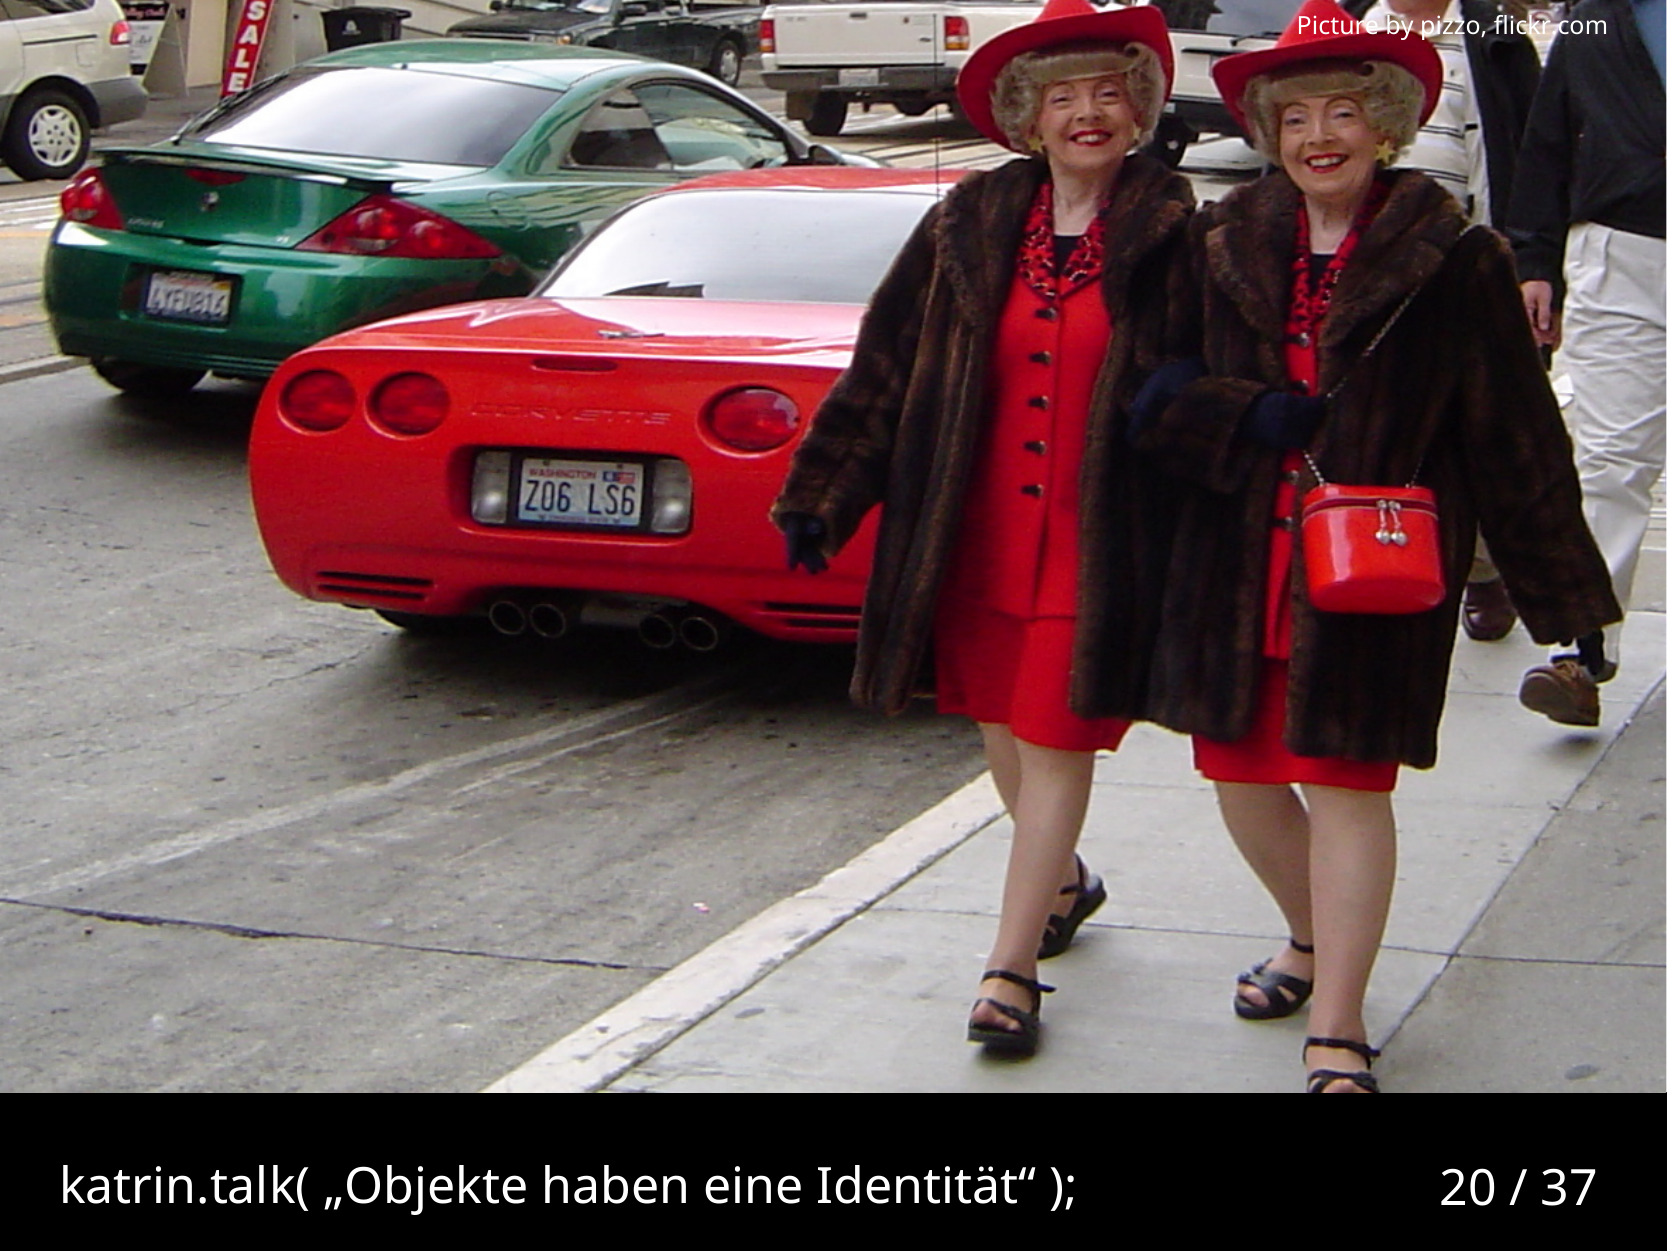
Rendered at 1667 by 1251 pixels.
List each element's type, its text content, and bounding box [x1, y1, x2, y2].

text_box Picture by pizzo, flickr.com [1281, 0, 1608, 43]
picture [0, 0, 1667, 1093]
text_box katrin.talk( „Objekte haben eine Identität“ ); [44, 1142, 1550, 1226]
